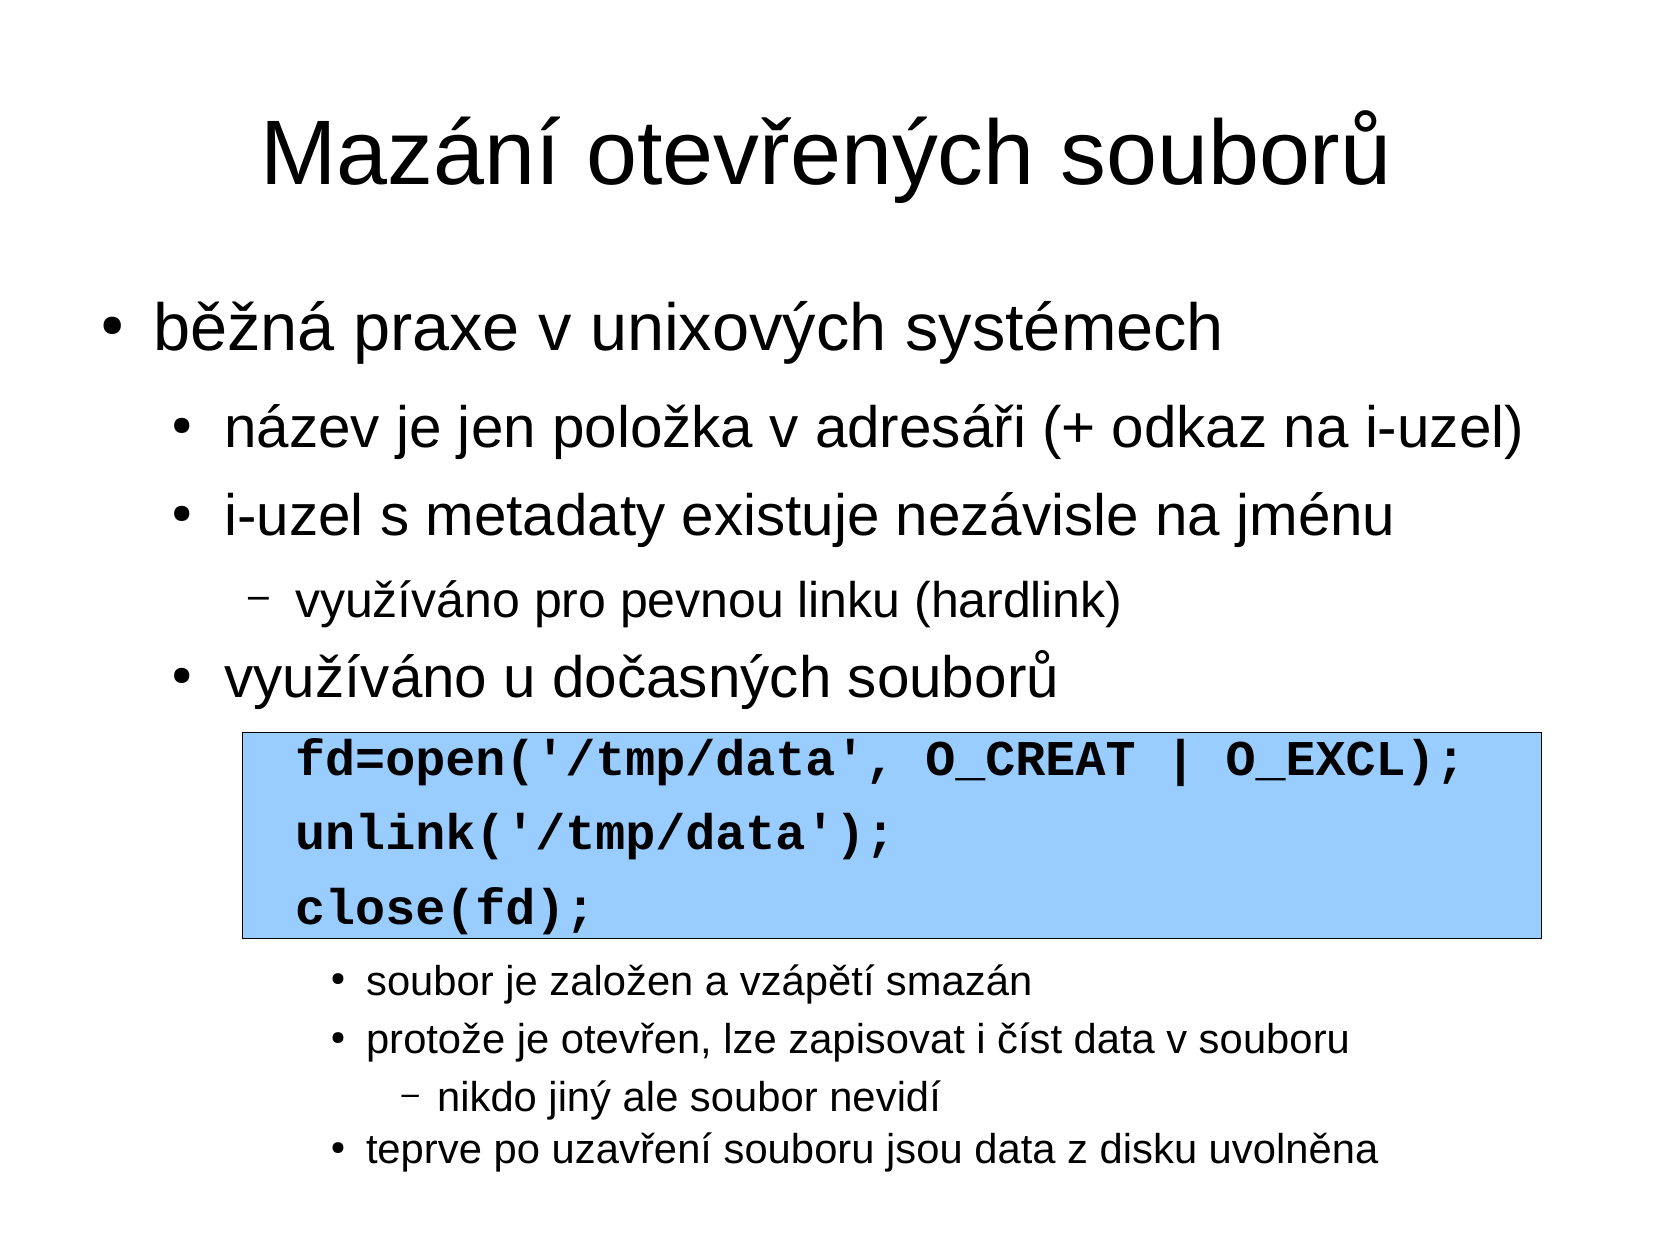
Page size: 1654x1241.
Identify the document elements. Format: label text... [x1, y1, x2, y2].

title Mazání otevřených souborů [82, 56, 1571, 250]
list běžná praxe v unixových systémech název je jen položka v adresáři (+ odkaz na i-uzel) i-uzel s metadaty existuje nezávisle na jménu využíváno pro pevnou linku (hardlink) využíváno u dočasných souborů fd=open('/tmp/data', O_CREAT | O_EXCL); unlink('/tmp/data'); close(fd); soubor je založen a vzápětí smazán protože je otevřen, lze zapisovat i číst data v souboru nikdo jiný ale soubor nevidí teprve po uzavření souboru jsou data z disku uvolněna [82, 290, 1571, 1174]
